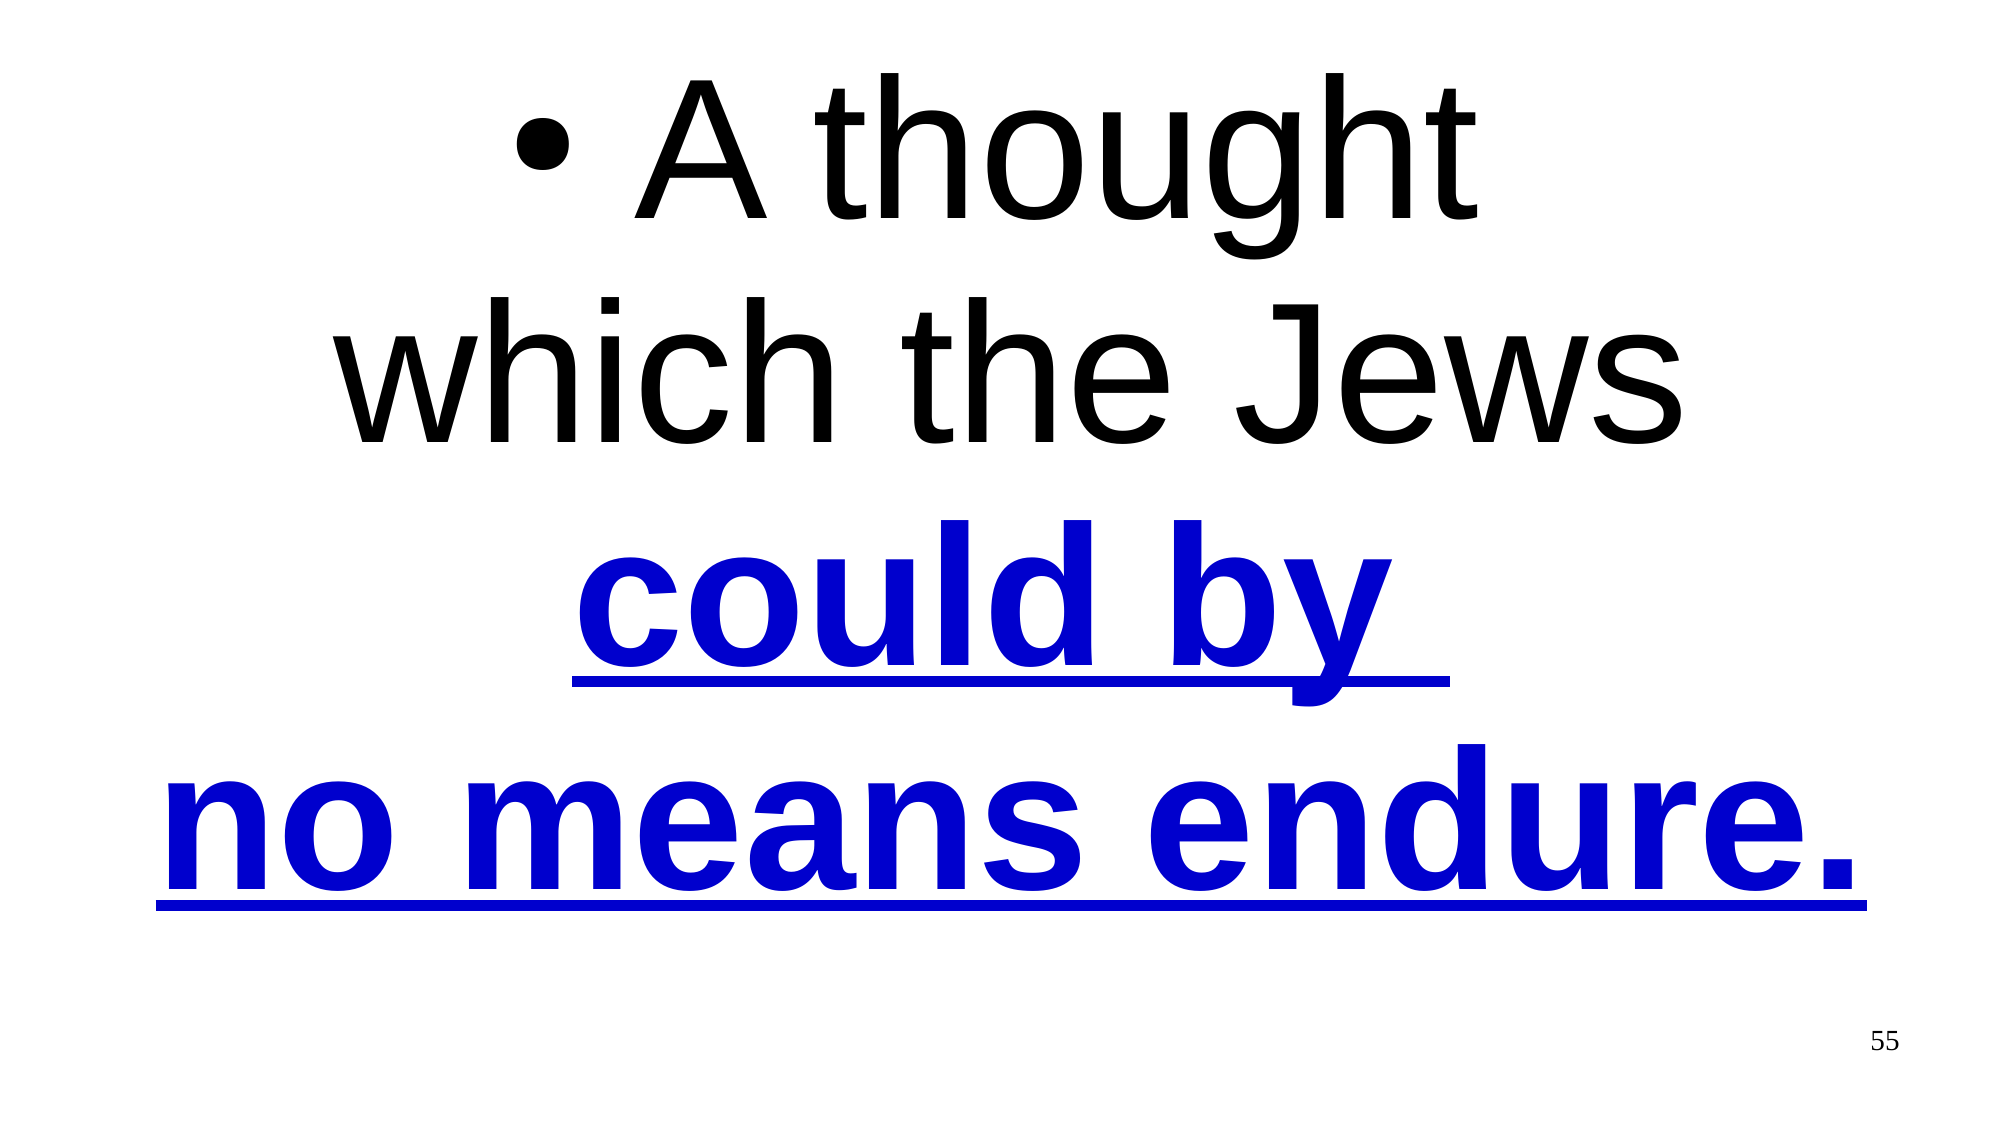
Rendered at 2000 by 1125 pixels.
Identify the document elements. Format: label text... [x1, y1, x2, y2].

list A thought which the Jews could by no means endure. [0, 37, 1988, 1088]
